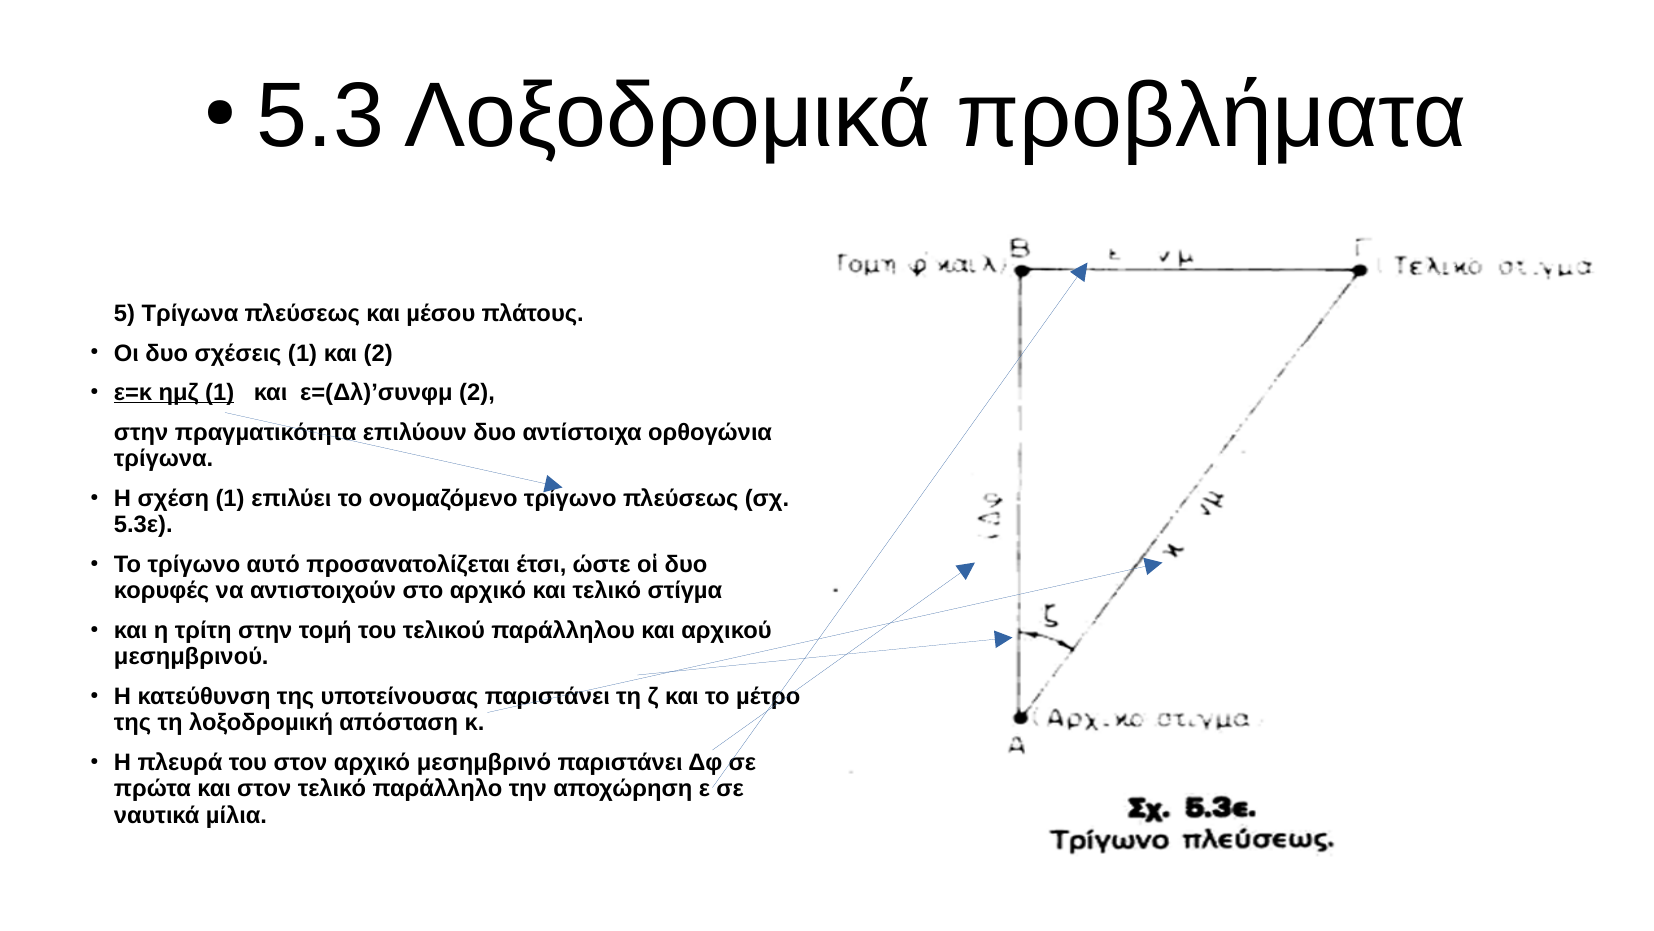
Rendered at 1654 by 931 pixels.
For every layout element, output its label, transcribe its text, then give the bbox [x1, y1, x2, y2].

picture [825, 655, 843, 668]
picture [825, 217, 1613, 863]
title 5.3 Λοξοδρομικά προβλήματα [82, 37, 1571, 193]
picture [825, 625, 885, 656]
list 5) Τρίγωνα πλεύσεως και µέσου πλάτους. Οι δυο σχέσεις (1) και (2) ε=κ ημζ (1) και ε=(Δλ)’συνφμ (2), στην πραγµατικότητα επιλύουν δυο αντίστοιχα ορθογώνια τρίγωνα. Η σχέση (1) επιλύει το ονομαζόμενο τρίγωνο πλεύσεως (σχ. 5.3ε). Το τρίγωνο αυτό προσανατολίζεται έτσι, ώστε οἱ δυο κορυφές να αντιστοιχούν στο αρχικό και τελικό στίγµα και η τρίτη στην τοµή του τελικού παράλληλου και αρχικού μεσημβρινού. Η κατεύθυνση της υποτείνουσας παριστάνει τη ζ και το µέτρο της τη λοξοδροµική απόσταση κ. Η πλευρά του στον αρχικό μεσημβρινό παριστάνει Δφ σε πρώτα και στον τελικό παράλληλο την αποχώρηση ε σε ναυτικά µίλια. [82, 300, 809, 840]
